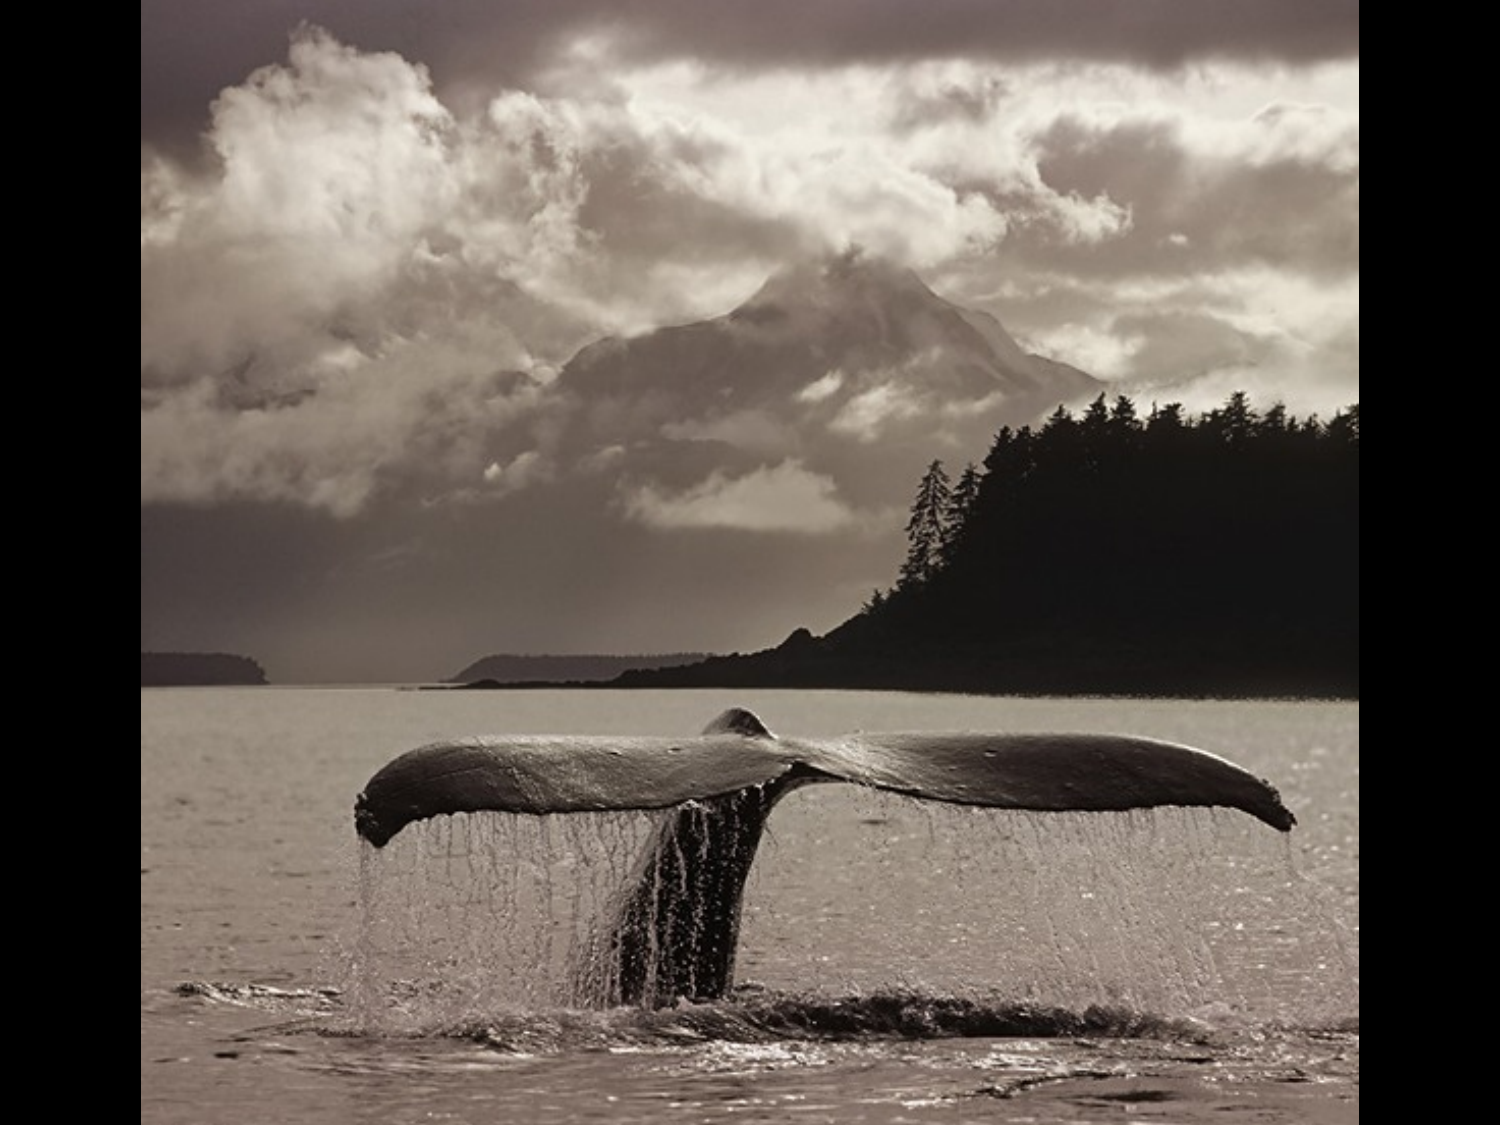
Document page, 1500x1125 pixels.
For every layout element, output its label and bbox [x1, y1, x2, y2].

picture [141, 0, 1359, 1125]
